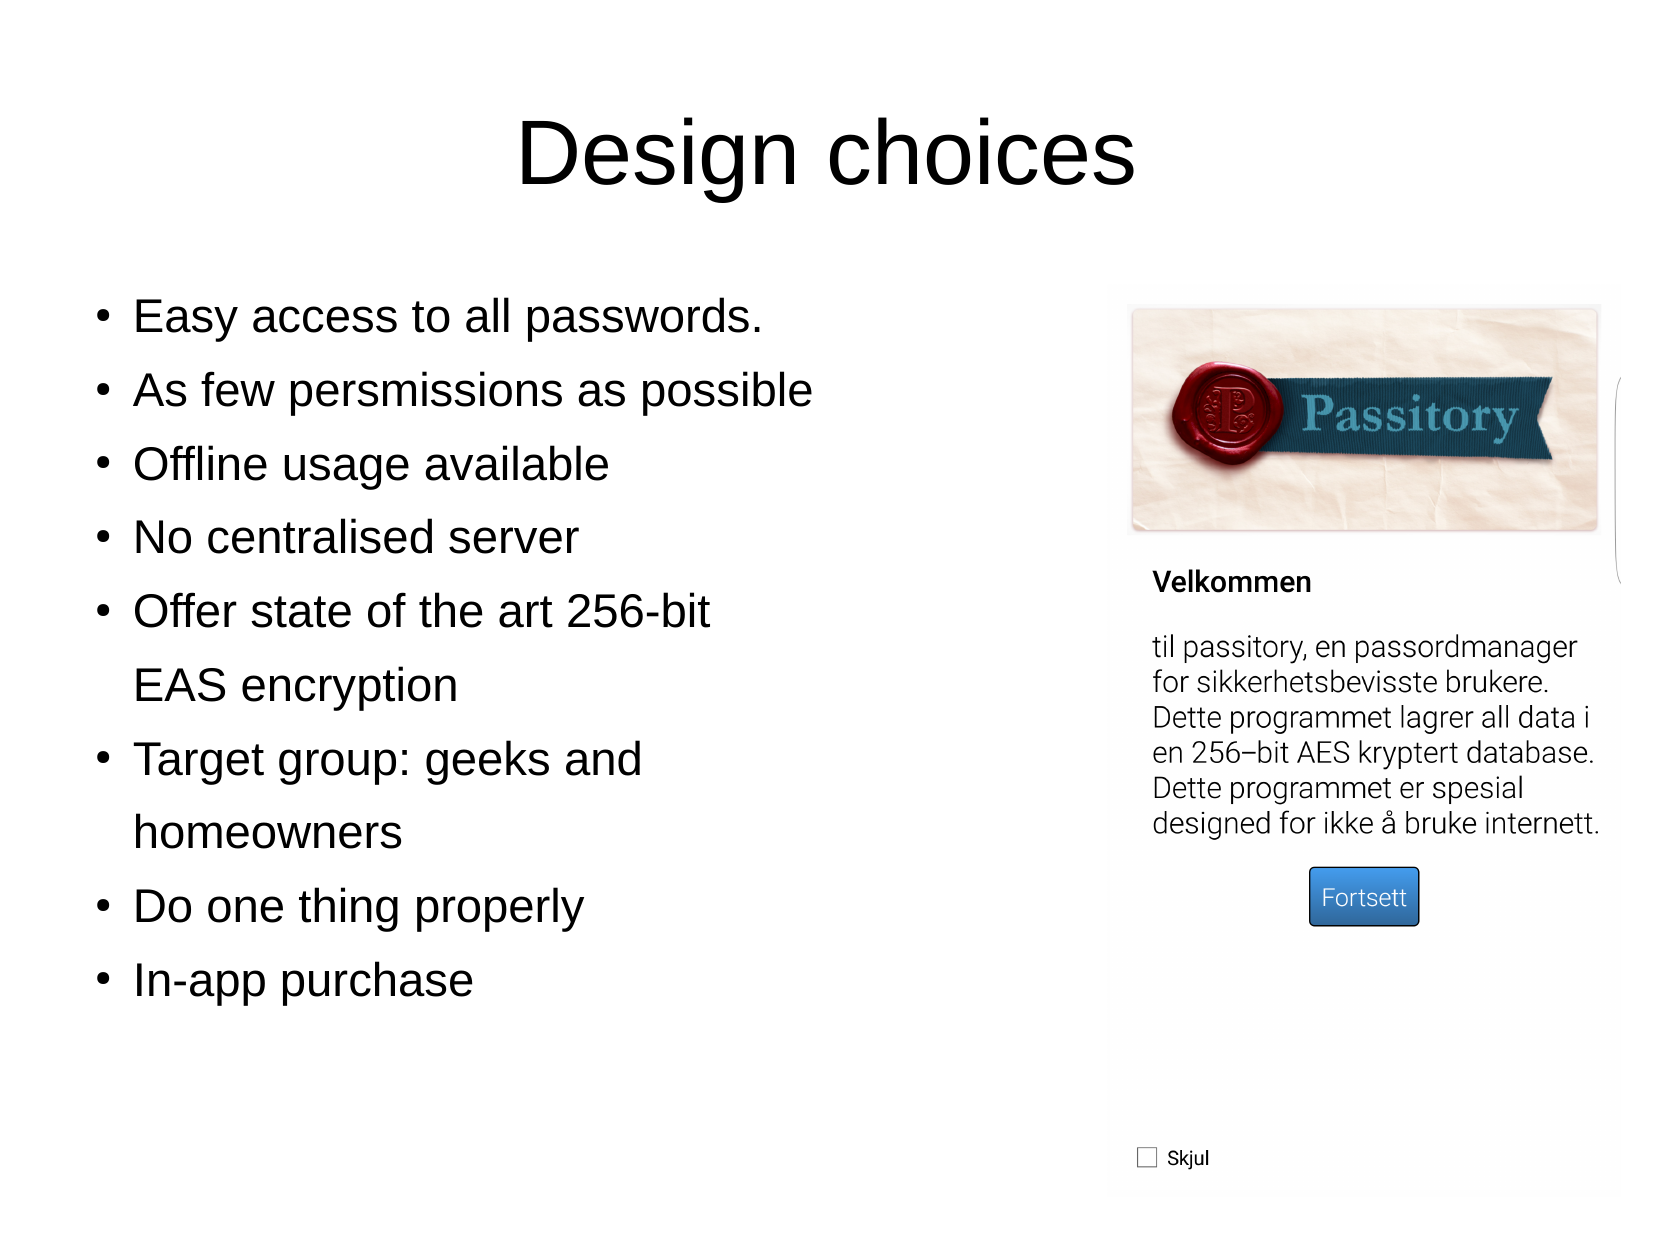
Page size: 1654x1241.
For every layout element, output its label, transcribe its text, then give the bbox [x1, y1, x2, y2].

title Design choices [82, 49, 1571, 257]
list Easy access to all passwords. As few persmissions as possible Offline usage available No centralised server Offer state of the art 256-bit EAS encryption Target group: geeks and homeowners Do one thing properly In-app purchase [82, 290, 1107, 1010]
picture [1107, 284, 1621, 1197]
